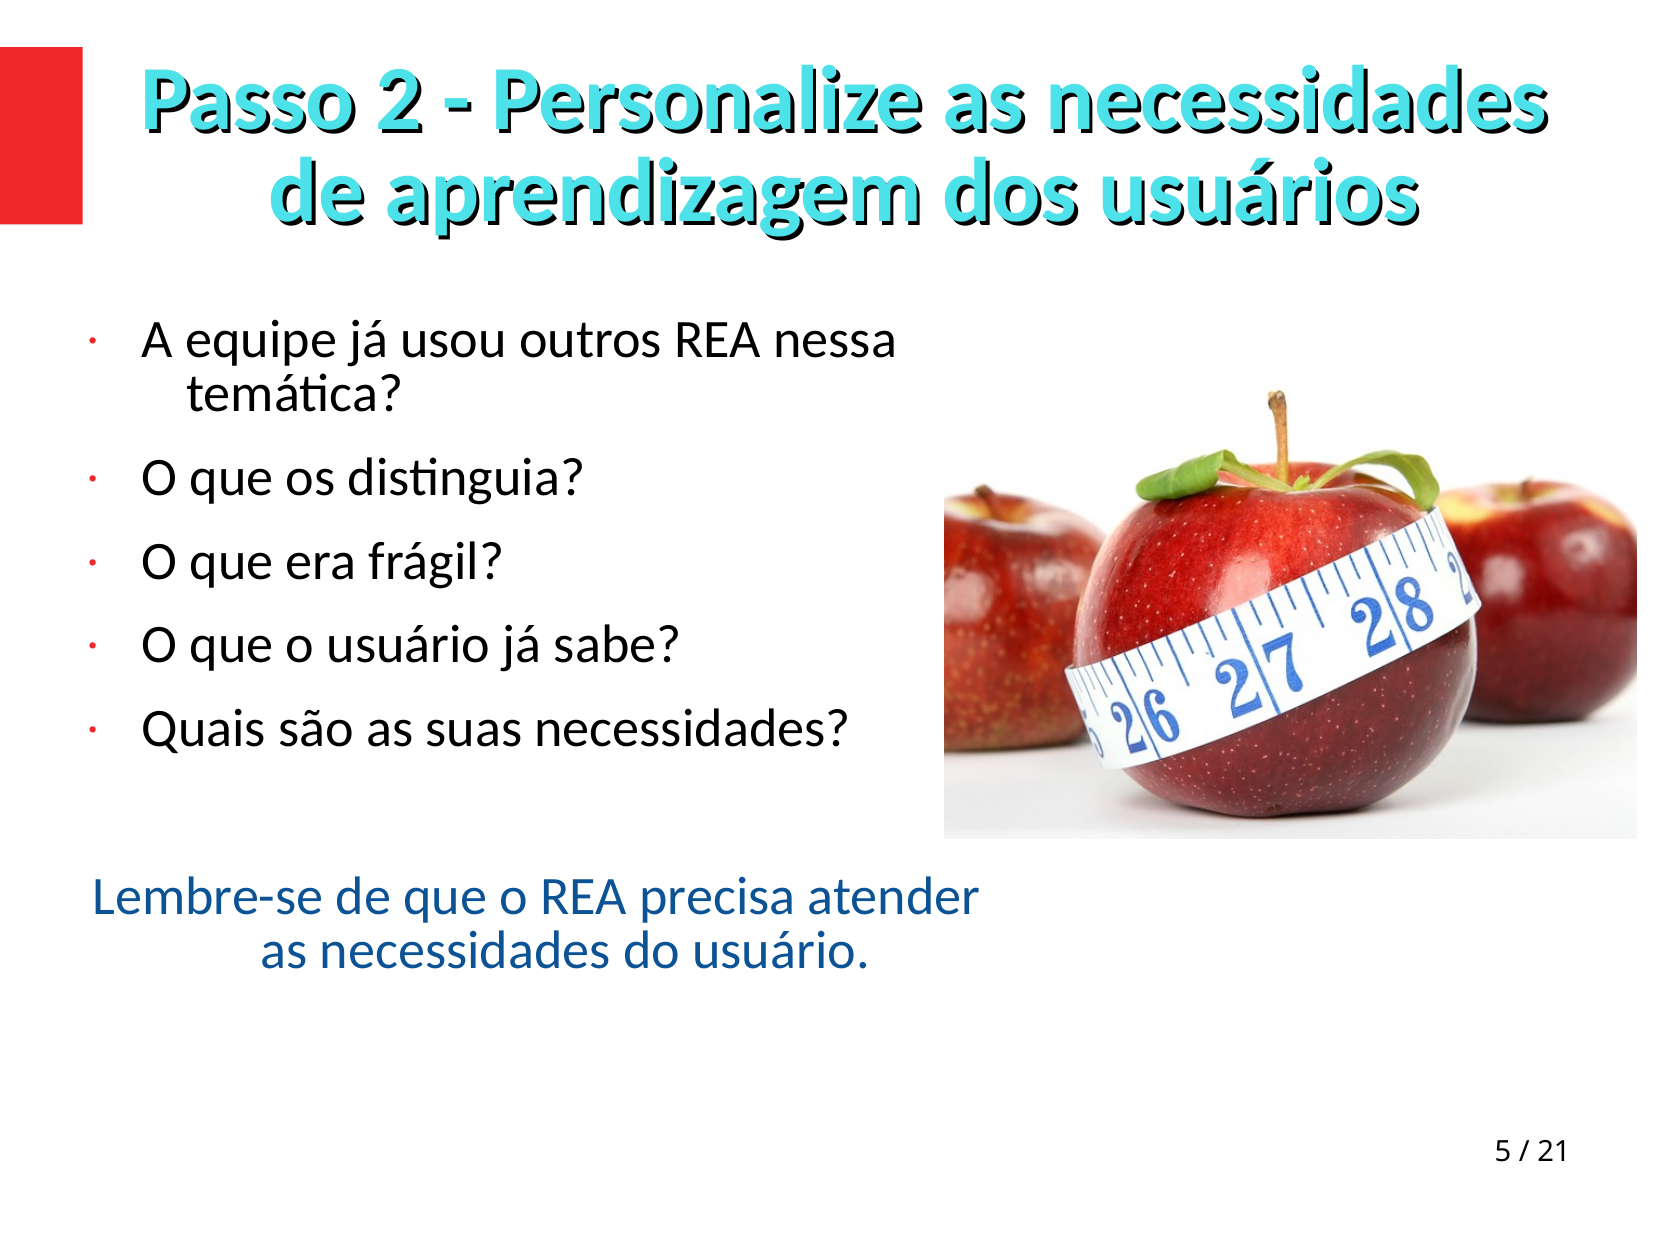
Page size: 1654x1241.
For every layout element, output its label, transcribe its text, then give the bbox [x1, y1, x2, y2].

list A equipe já usou outros REA nessa temática? O que os distinguia? O que era frágil? O que o usuário já sabe? Quais são as suas necessidades? Lembre-se de que o REA precisa atender as necessidades do usuário. [70, 316, 1016, 1111]
title Passo 2 - Personalize as necessidades de aprendizagem dos usuários [118, 49, 1571, 257]
picture [1016, 378, 1637, 839]
